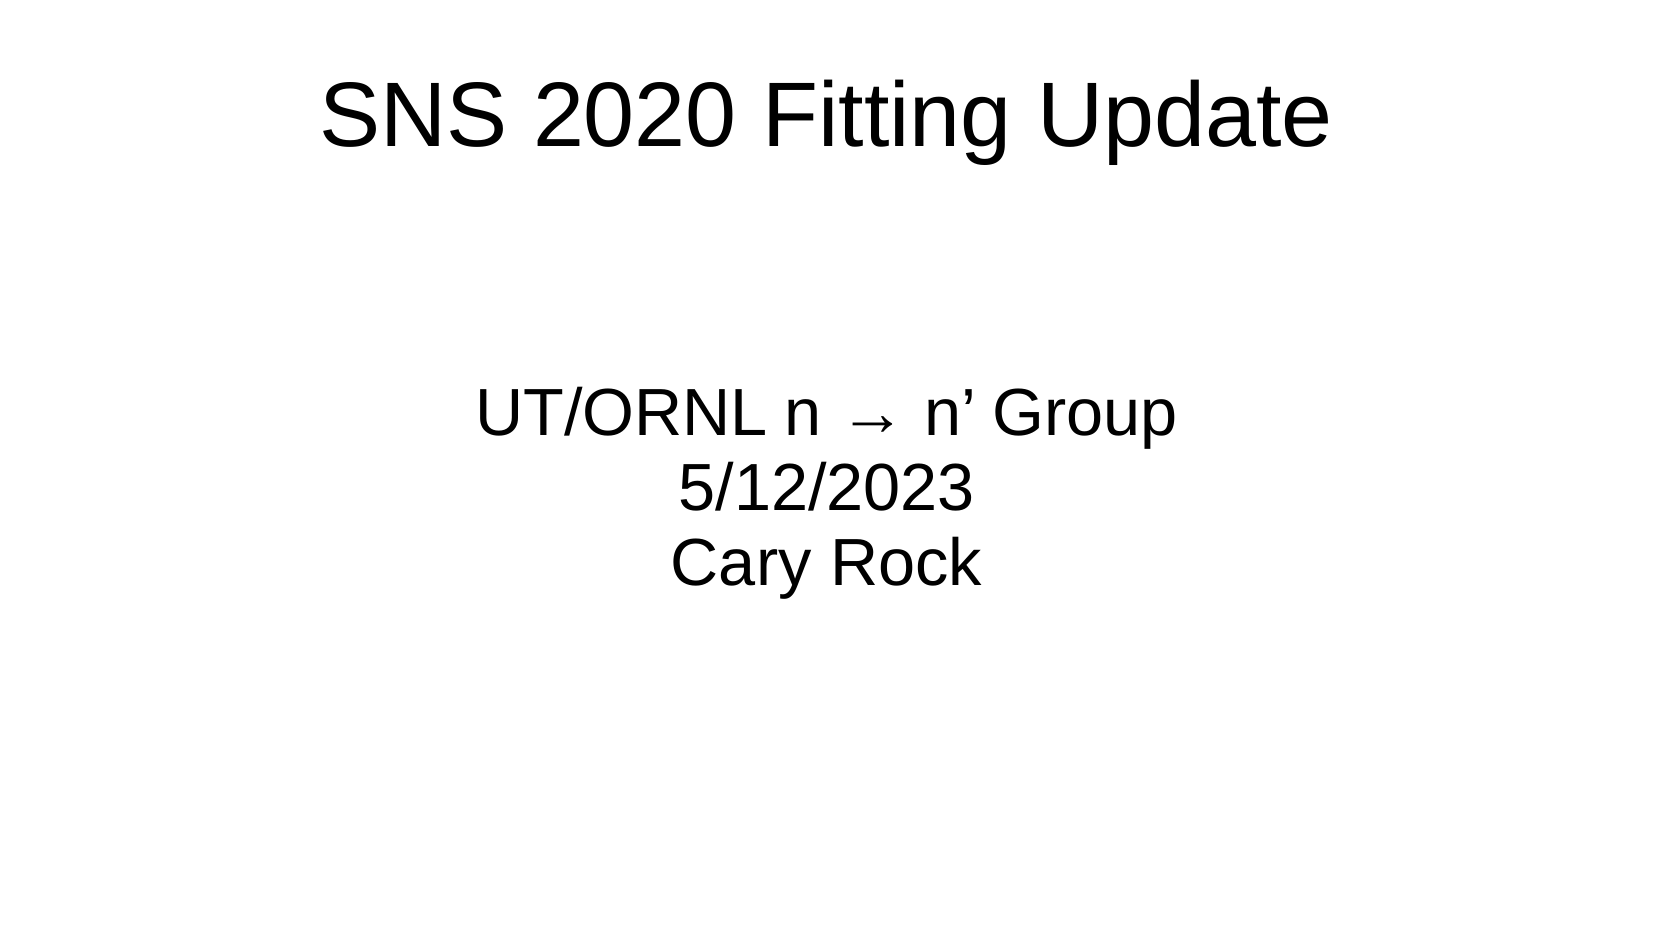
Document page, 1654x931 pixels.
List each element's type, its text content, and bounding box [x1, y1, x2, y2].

subtitle UT/ORNL n → n’ Group 5/12/2023 Cary Rock [82, 217, 1571, 758]
title SNS 2020 Fitting Update [82, 37, 1571, 193]
